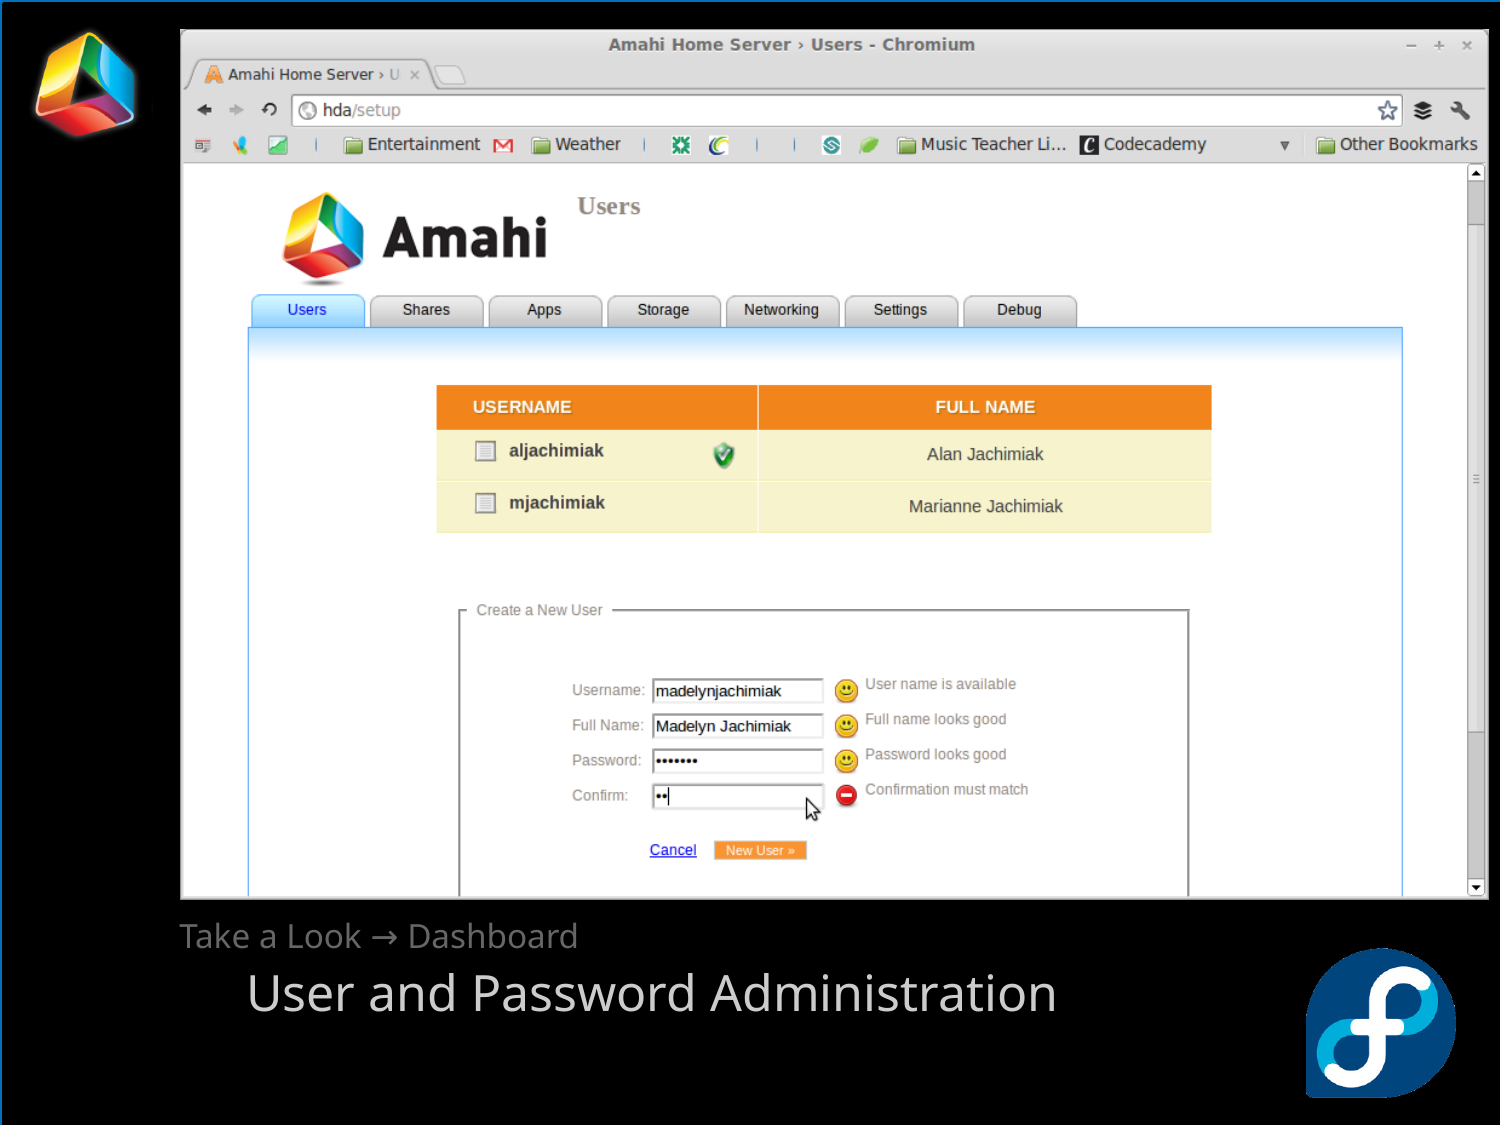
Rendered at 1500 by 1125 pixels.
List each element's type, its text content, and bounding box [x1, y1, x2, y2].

text_box [0, 0, 1500, 1125]
picture [1306, 948, 1456, 1099]
picture [9, 26, 153, 158]
picture [180, 29, 1489, 901]
text_box Take a Look → Dashboard User and Password Administration [156, 905, 1207, 1061]
